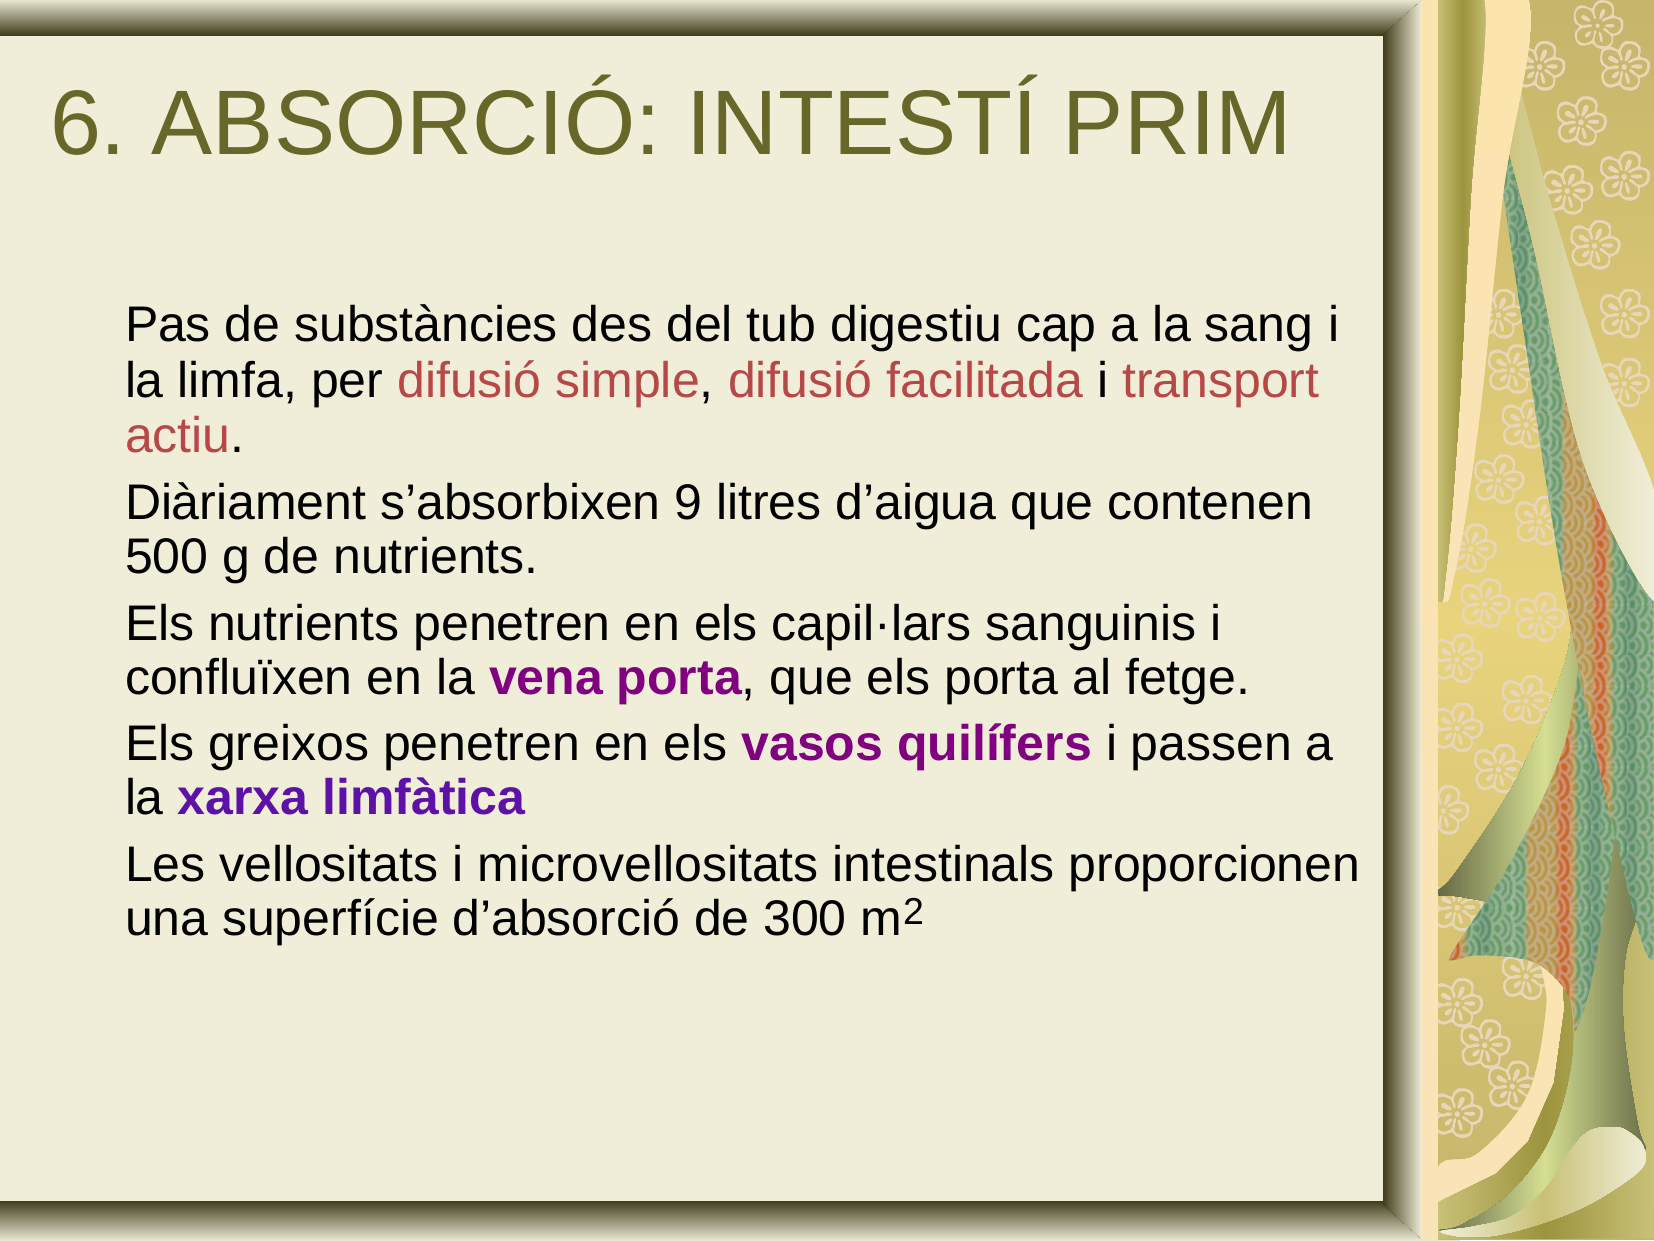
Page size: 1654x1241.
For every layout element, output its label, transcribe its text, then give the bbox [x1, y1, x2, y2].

text_box Pas de substàncies des del tub digestiu cap a la sang i la limfa, per difusió simple, difusió facilitada i transport actiu. Diàriament s’absorbixen 9 litres d’aigua que contenen 500 g de nutrients. Els nutrients penetren en els capil·lars sanguinis i confluïxen en la vena porta, que els porta al fetge. Els greixos penetren en els vasos quilífers i passen a la xarxa limfàtica Les vellositats i microvellositats intestinals proporcionen una superfície d’absorció de 300 m2 [110, 289, 1382, 1089]
text_box 6. ABSORCIÓ: INTESTÍ PRIM [35, 41, 1485, 207]
picture [1448, 156, 1654, 1032]
